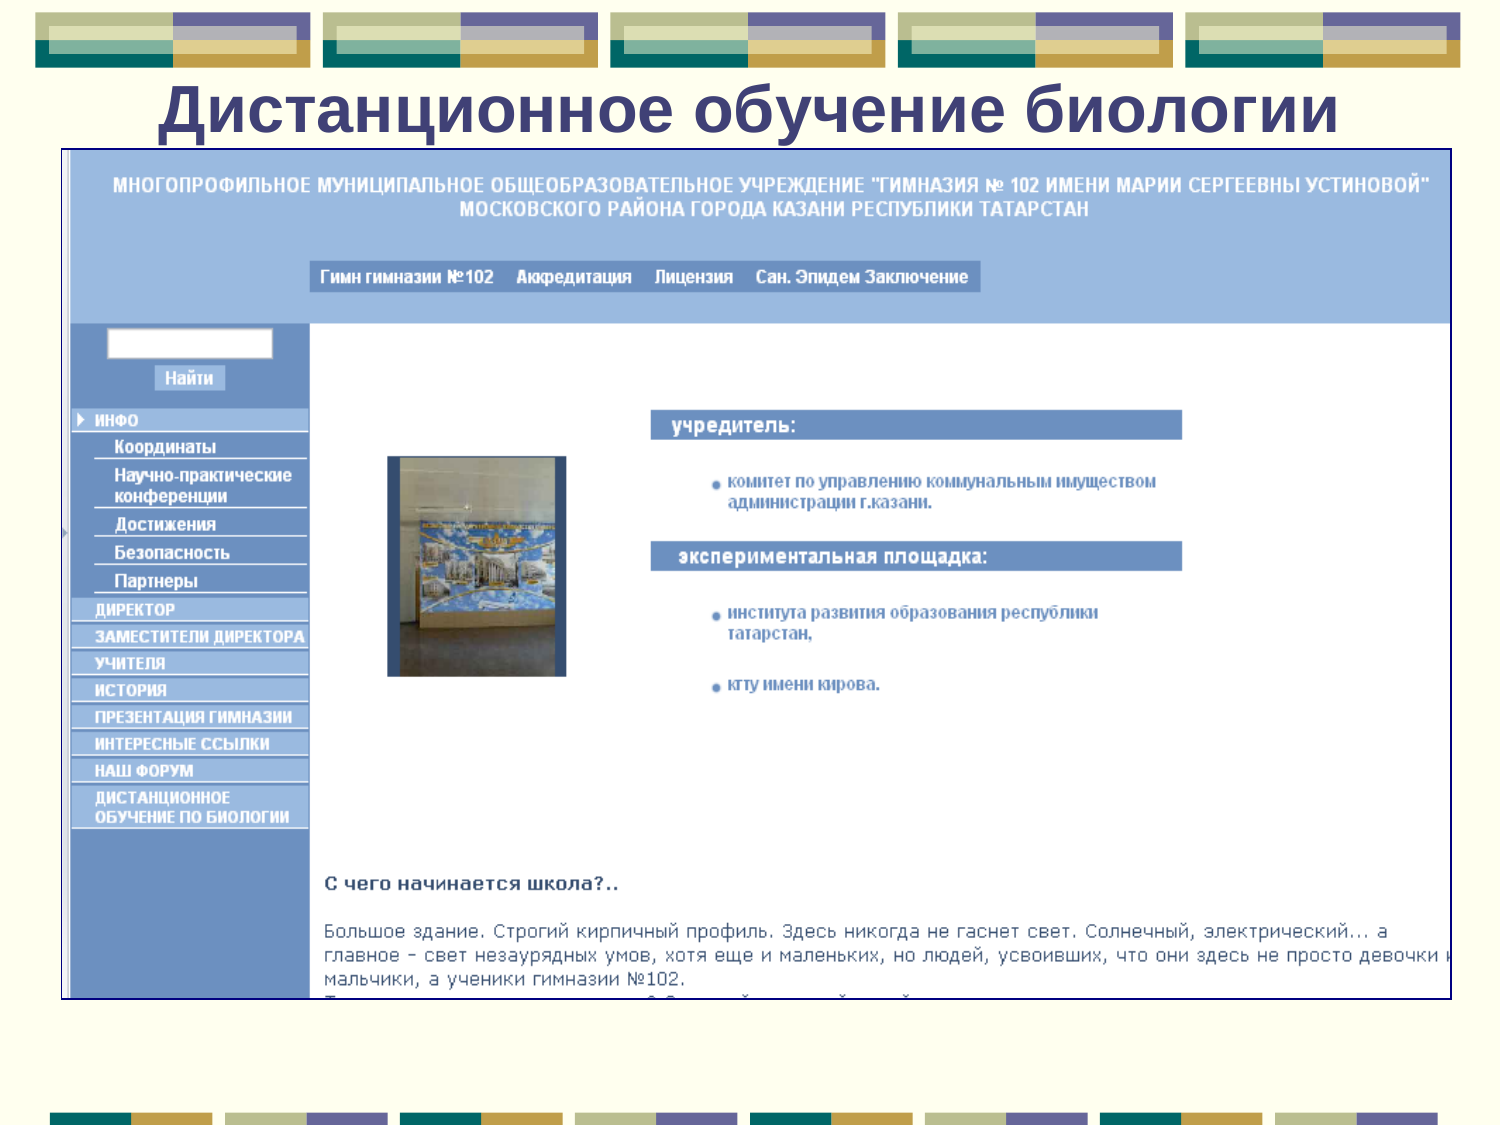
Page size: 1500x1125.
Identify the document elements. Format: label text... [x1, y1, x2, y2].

text_box Дистанционное обучение биологии [87, 62, 1413, 150]
picture [62, 149, 1450, 999]
